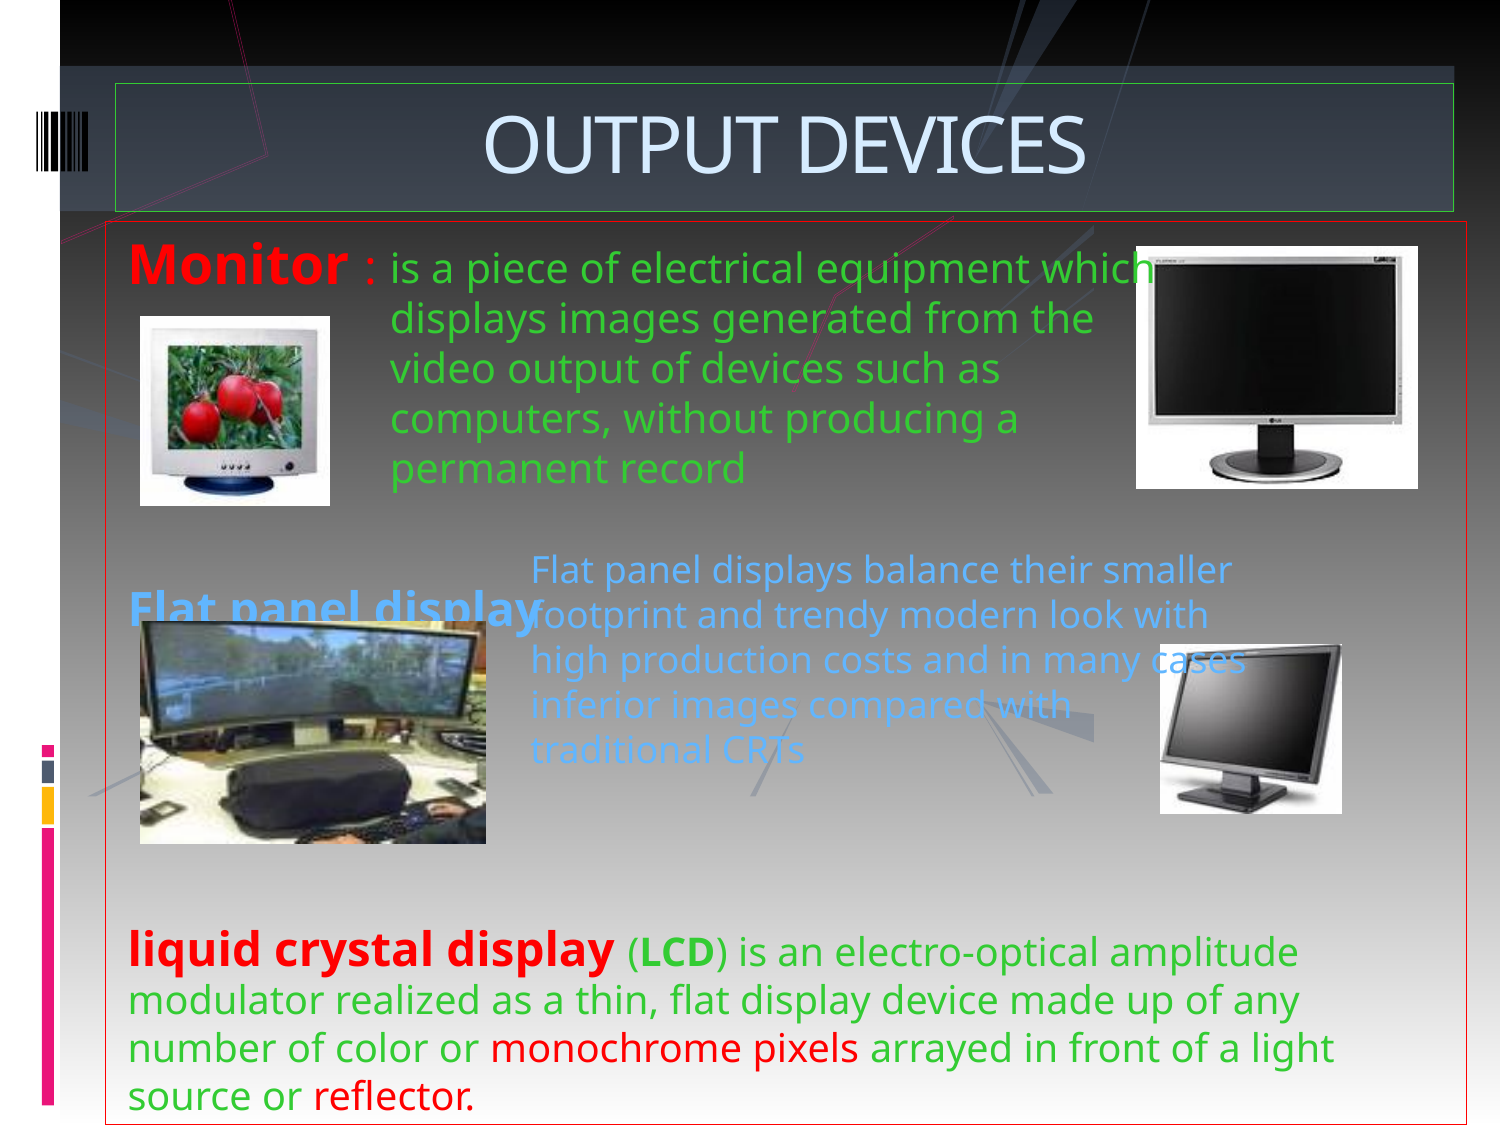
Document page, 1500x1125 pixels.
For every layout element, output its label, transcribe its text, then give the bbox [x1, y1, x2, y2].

text_box is a piece of electrical equipment which displays images generated from the video output of devices such as computers, without producing a permanent record [374, 234, 1172, 500]
picture [1160, 644, 1342, 814]
picture [140, 621, 486, 844]
picture [140, 316, 330, 506]
text_box Flat panel displays balance their smaller footprint and trendy modern look with high production costs and in many cases inferior images compared with traditional CRTs [515, 538, 1266, 779]
picture [1172, 246, 1418, 489]
list Monitor : Flat panel display liquid crystal display (LCD) is an electro-optical amplitude modulator realized as a thin, flat display device made up of any number of color or monochrome pixels arrayed in front of a light source or reflector. [105, 221, 1467, 1125]
title OUTPUT DEVICES [115, 83, 1454, 212]
